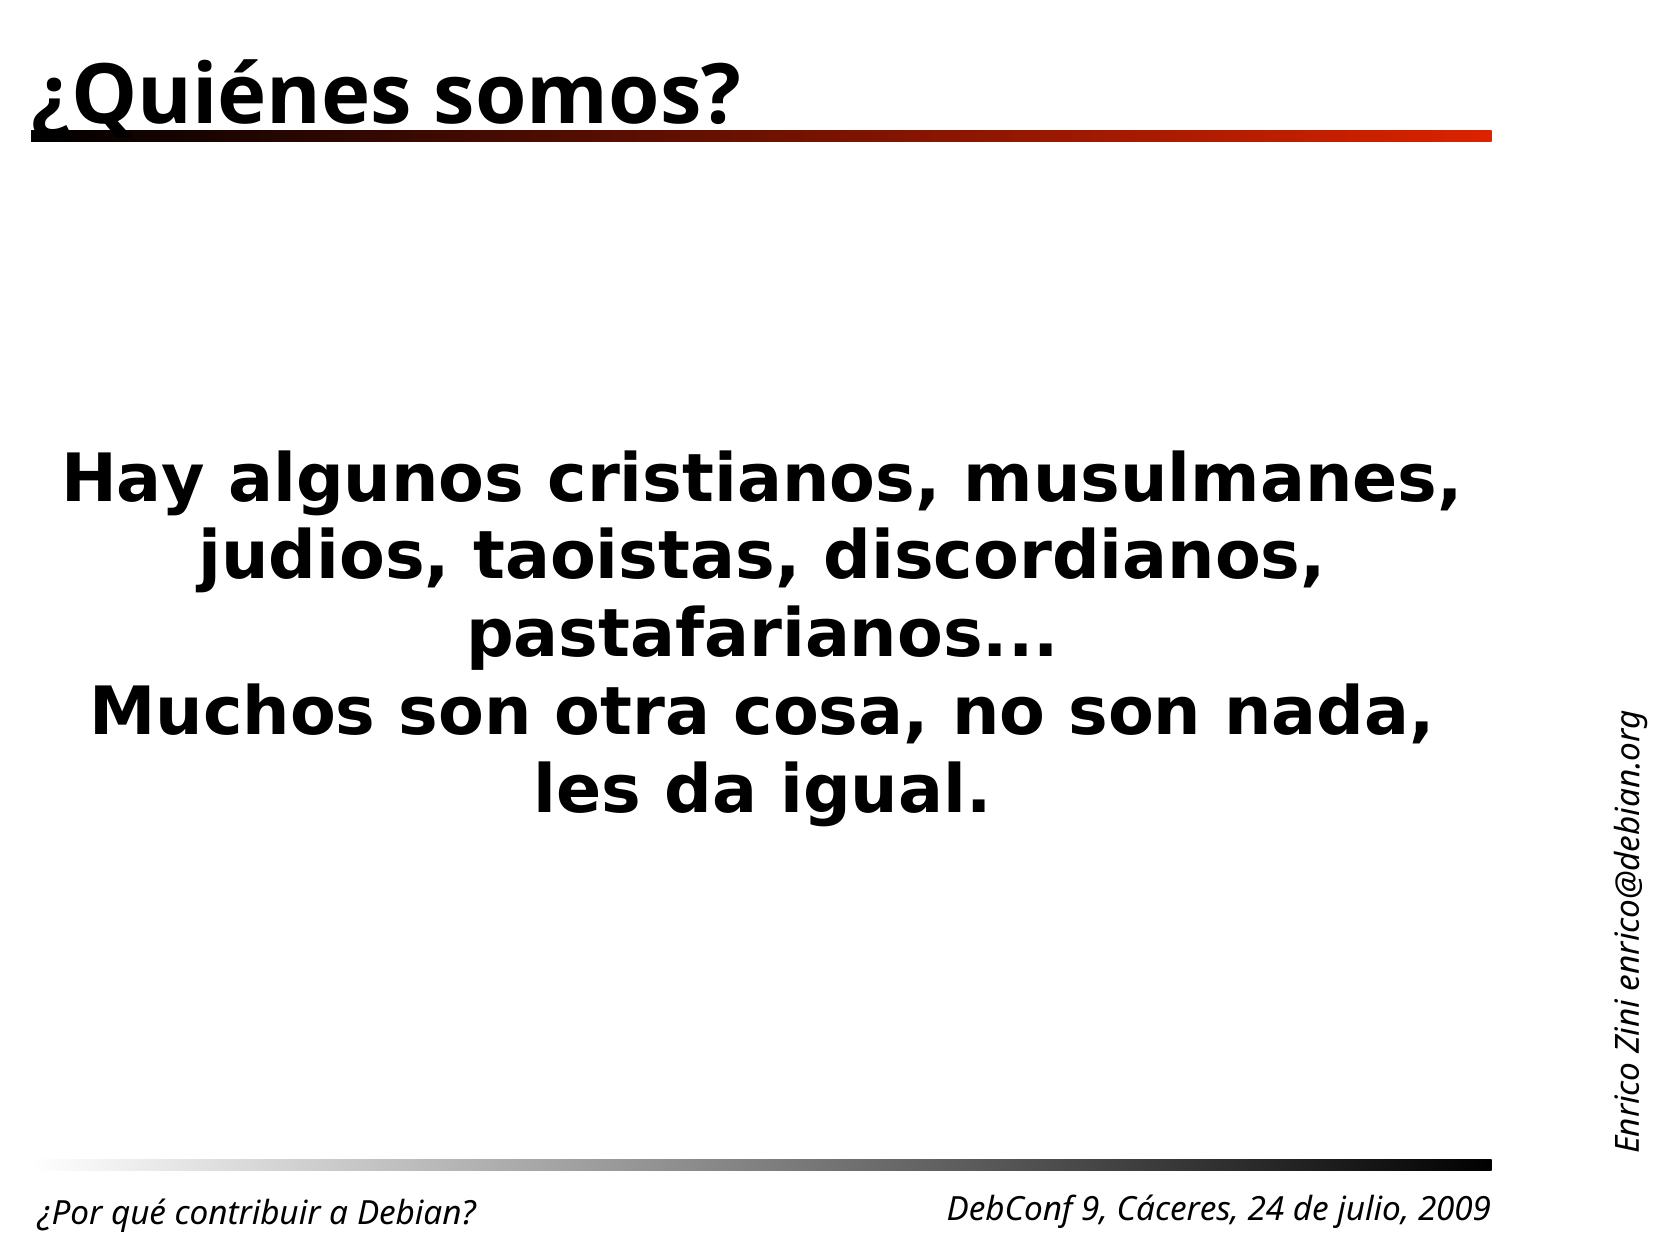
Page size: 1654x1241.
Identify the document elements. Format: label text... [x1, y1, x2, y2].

text_box ¿Quiénes somos? [31, 34, 1438, 168]
text_box Hay algunos cristianos, musulmanes, judios, taoistas, discordianos, pastafarianos... Muchos son otra cosa, no son nada, les da igual. [30, 439, 1495, 829]
